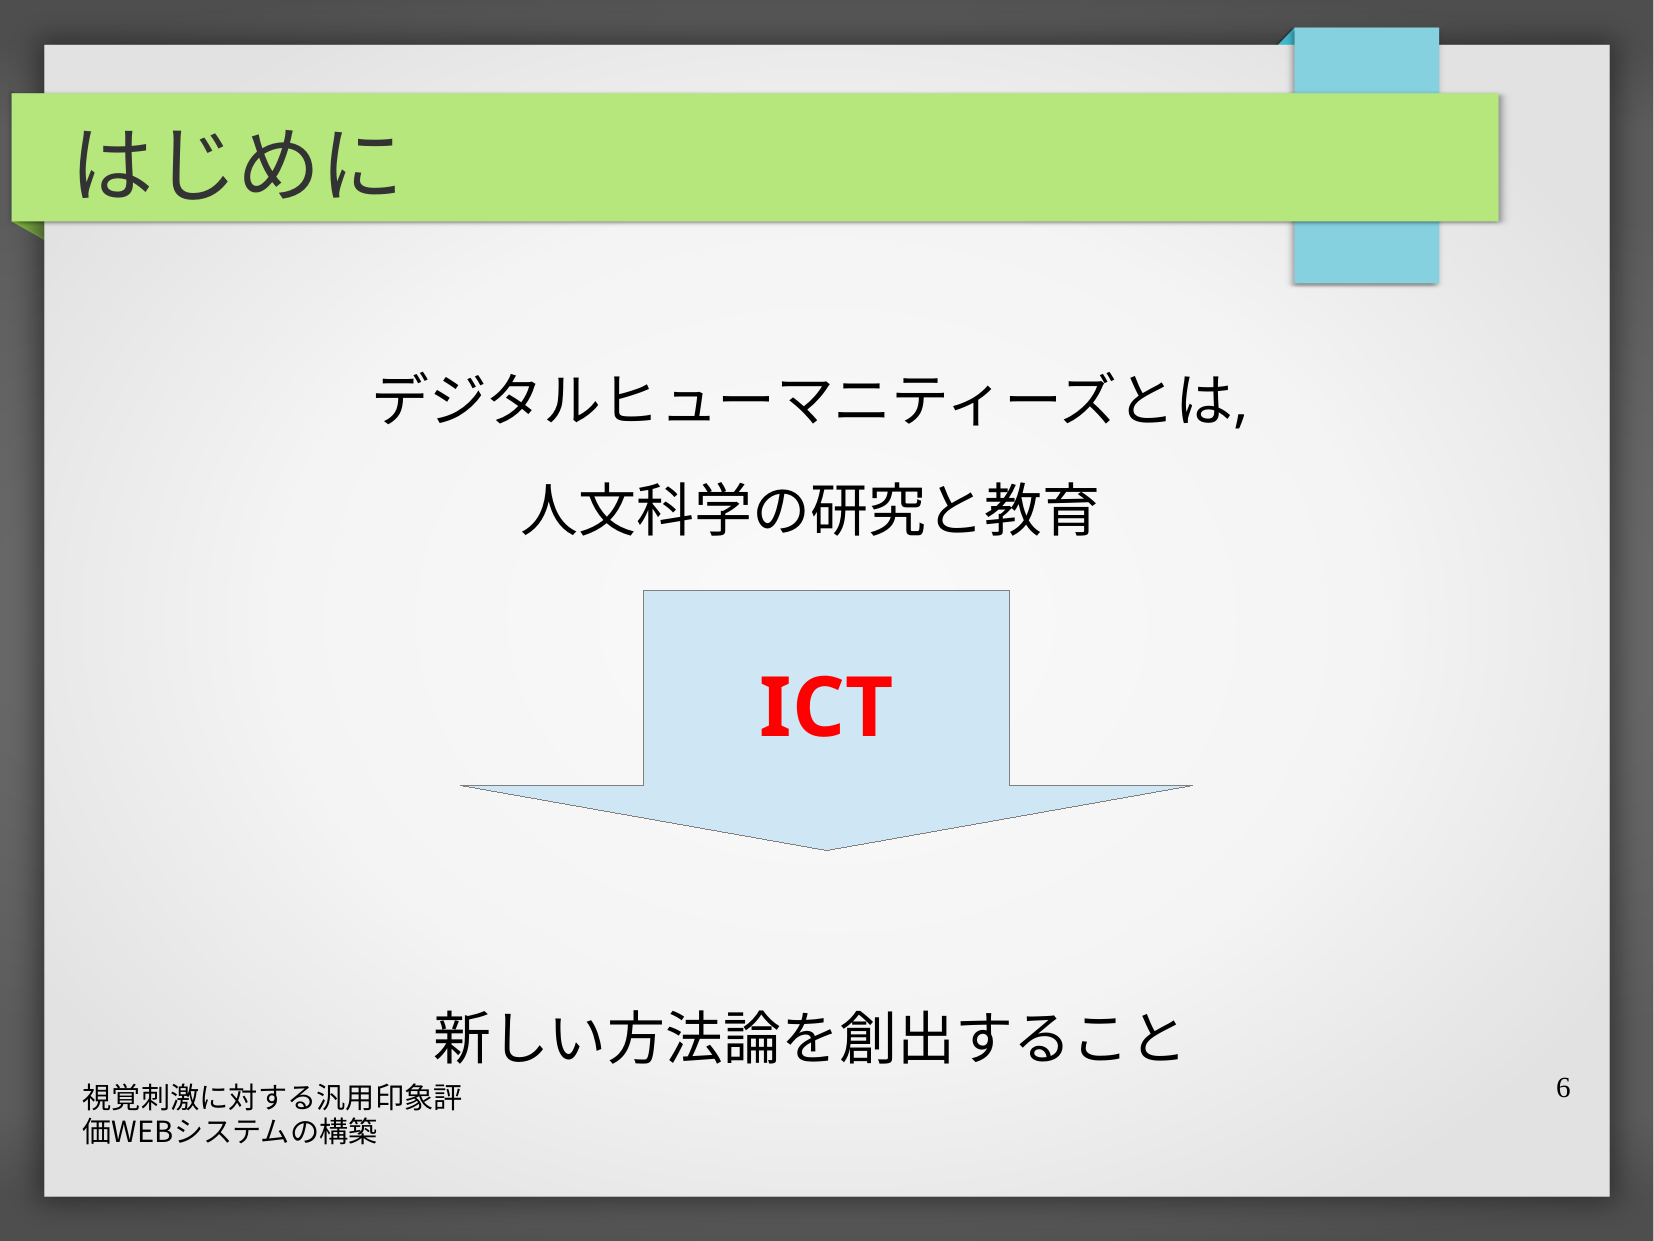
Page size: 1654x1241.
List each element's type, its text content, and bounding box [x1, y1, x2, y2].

list デジタルヒューマニティーズとは, 人文科学の研究と教育 新しい方法論を創出すること [82, 354, 1538, 1080]
title はじめに [70, 106, 1229, 213]
picture [0, 0, 1654, 1241]
text_box ICT [460, 590, 1193, 851]
